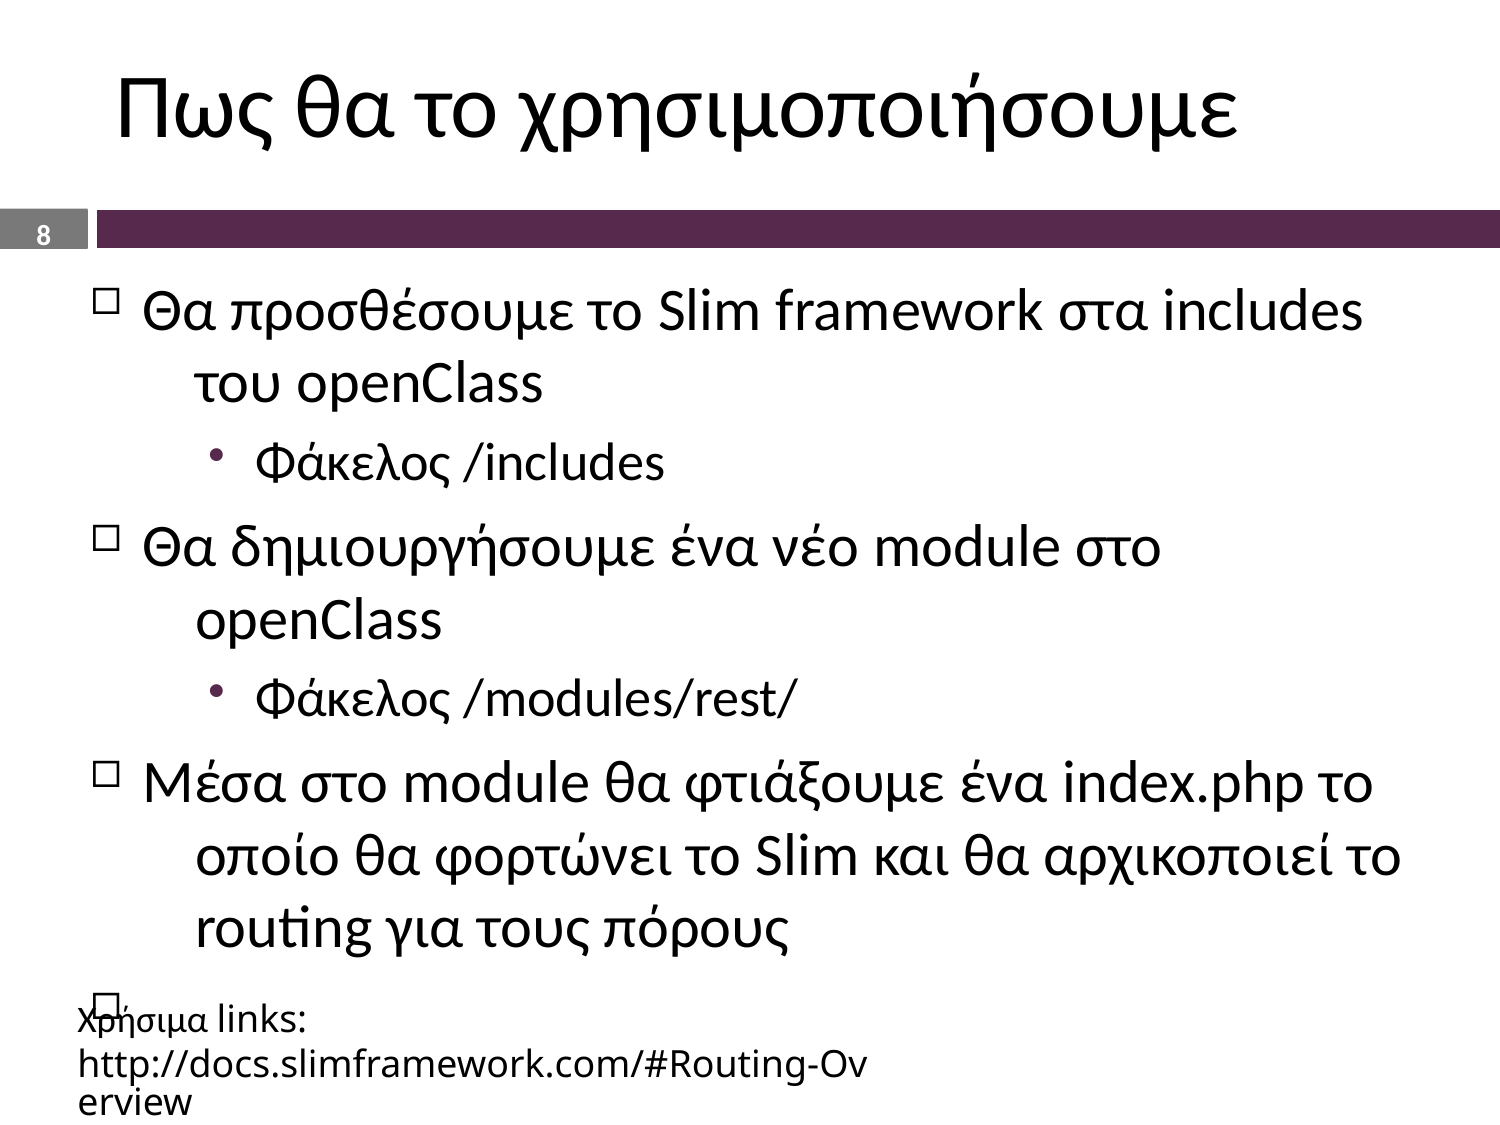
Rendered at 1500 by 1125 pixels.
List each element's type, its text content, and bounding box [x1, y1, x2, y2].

list Θα προσθέσουμε το Slim framework στα includes του openClass Φάκελος /includes Θα δημιουργήσουμε ένα νέο module στο openClass Φάκελος /modules/rest/ Μέσα στο module θα φτιάξουμε ένα index.php το οποίο θα φορτώνει το Slim και θα αρχικοποιεί το routing για τους πόρους [75, 262, 1426, 988]
text_box [0, 208, 88, 249]
text_box Χρήσιμα links: http://docs.slimframework.com/#Routing-Overview [62, 987, 901, 1094]
title Πως θα το χρησιμοποιήσουμε [100, 19, 1438, 182]
